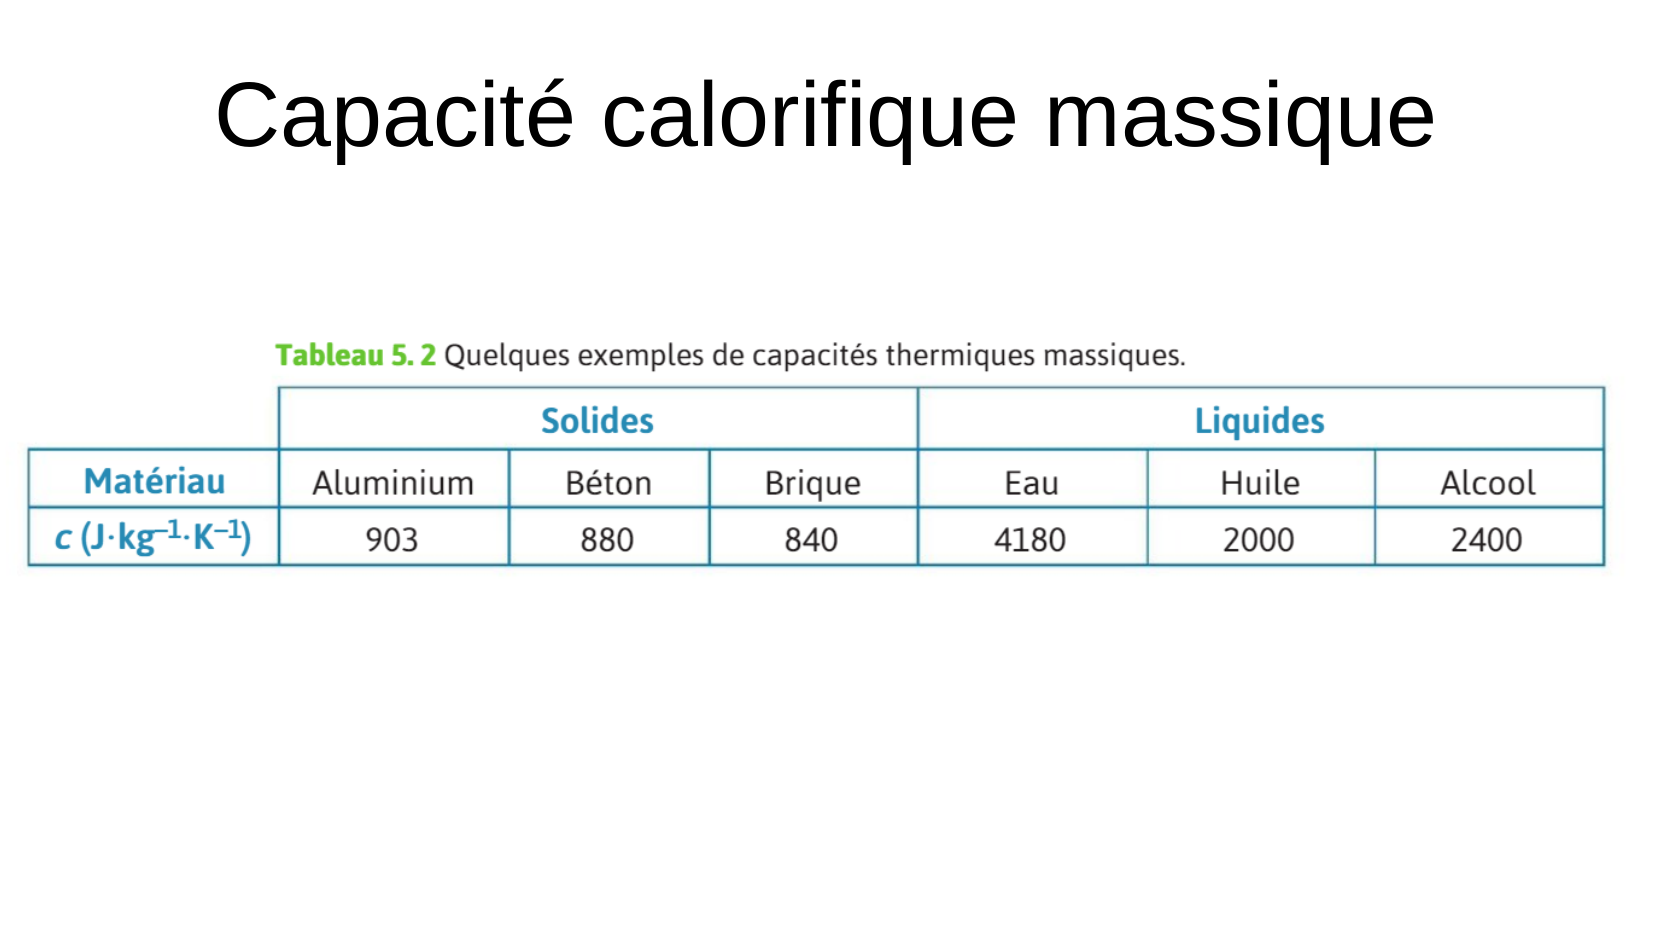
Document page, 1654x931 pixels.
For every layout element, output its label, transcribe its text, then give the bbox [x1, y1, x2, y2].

picture [0, 311, 1640, 624]
title Capacité calorifique massique [82, 37, 1571, 193]
